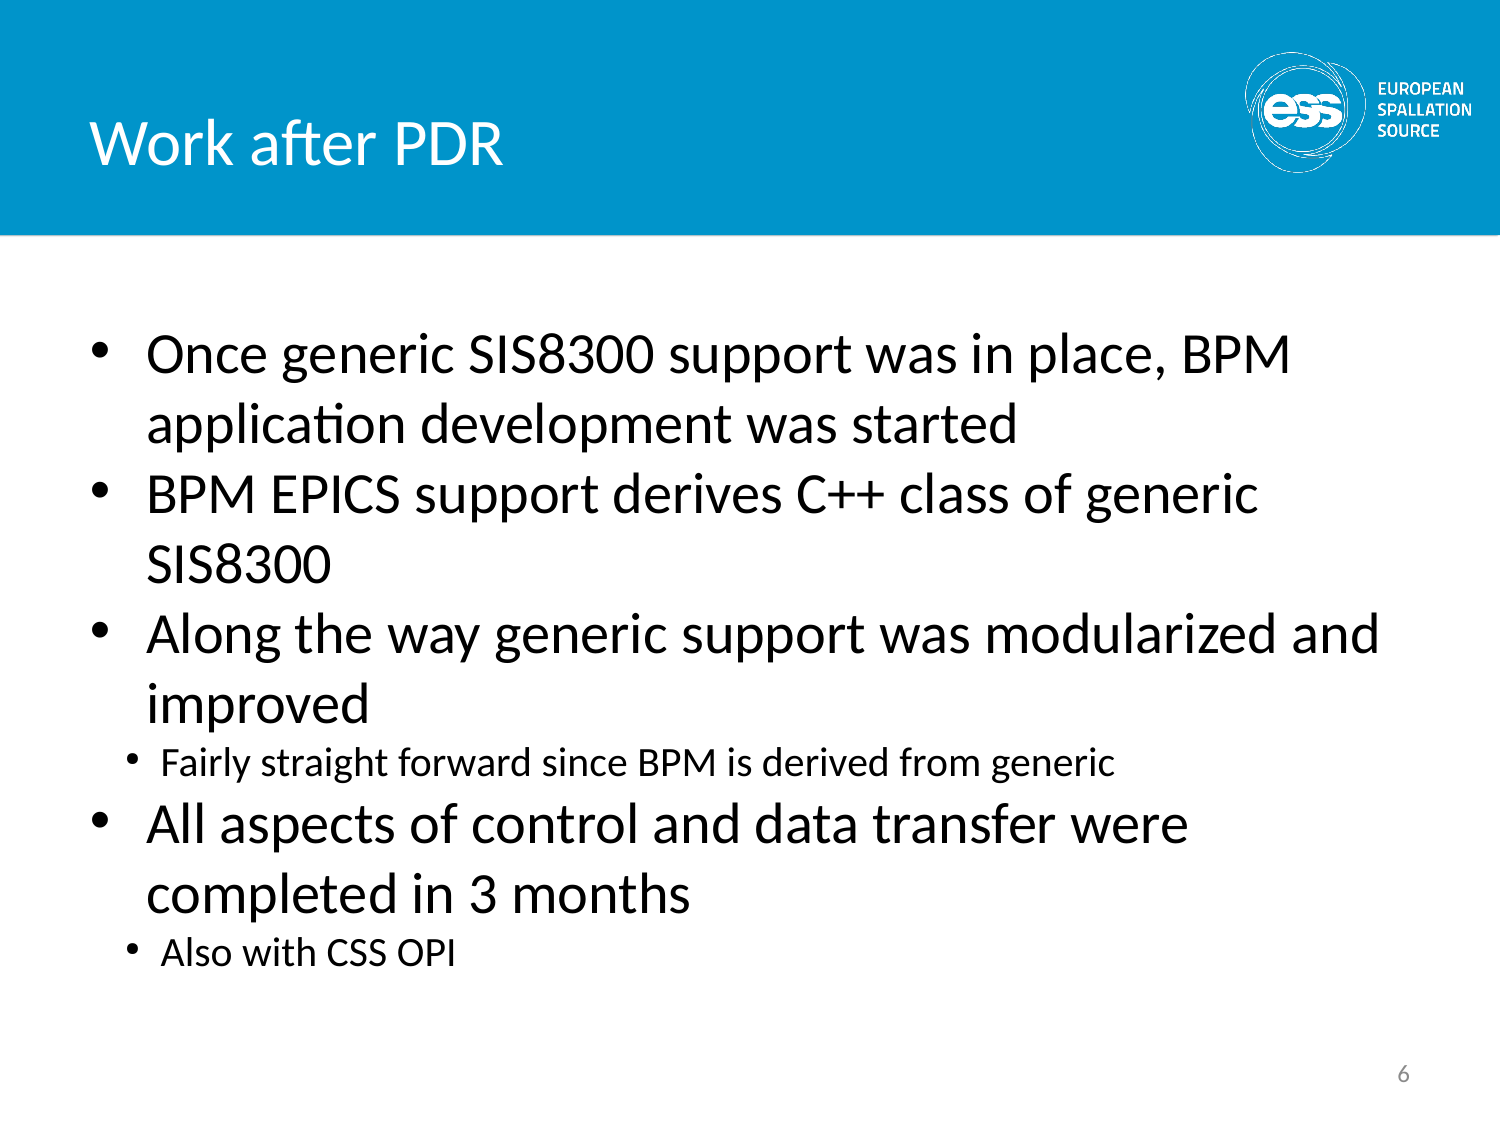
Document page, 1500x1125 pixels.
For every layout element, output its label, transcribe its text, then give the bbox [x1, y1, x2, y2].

picture [1389, 104, 1393, 115]
picture [1454, 83, 1458, 94]
picture [1423, 83, 1430, 94]
picture [1432, 125, 1438, 136]
text_box <number> [1074, 1042, 1425, 1103]
picture [1398, 109, 1406, 115]
picture [1264, 94, 1342, 127]
picture [1422, 125, 1428, 134]
picture [1418, 104, 1423, 115]
picture [1443, 86, 1450, 93]
picture [1436, 104, 1444, 115]
text_box Work after PDR [75, 45, 1246, 233]
picture [1409, 104, 1415, 115]
picture [1379, 83, 1385, 94]
picture [1400, 83, 1407, 94]
text_box Once generic SIS8300 support was in place, BPM application development was started BPM EPICS support derives C++ class of generic SIS8300 Along the way generic support was modularized and improved Fairly straight forward since BPM is derived from generic All aspects of control and data transfer were completed in 3 months Also with CSS OPI [74, 262, 1425, 1005]
